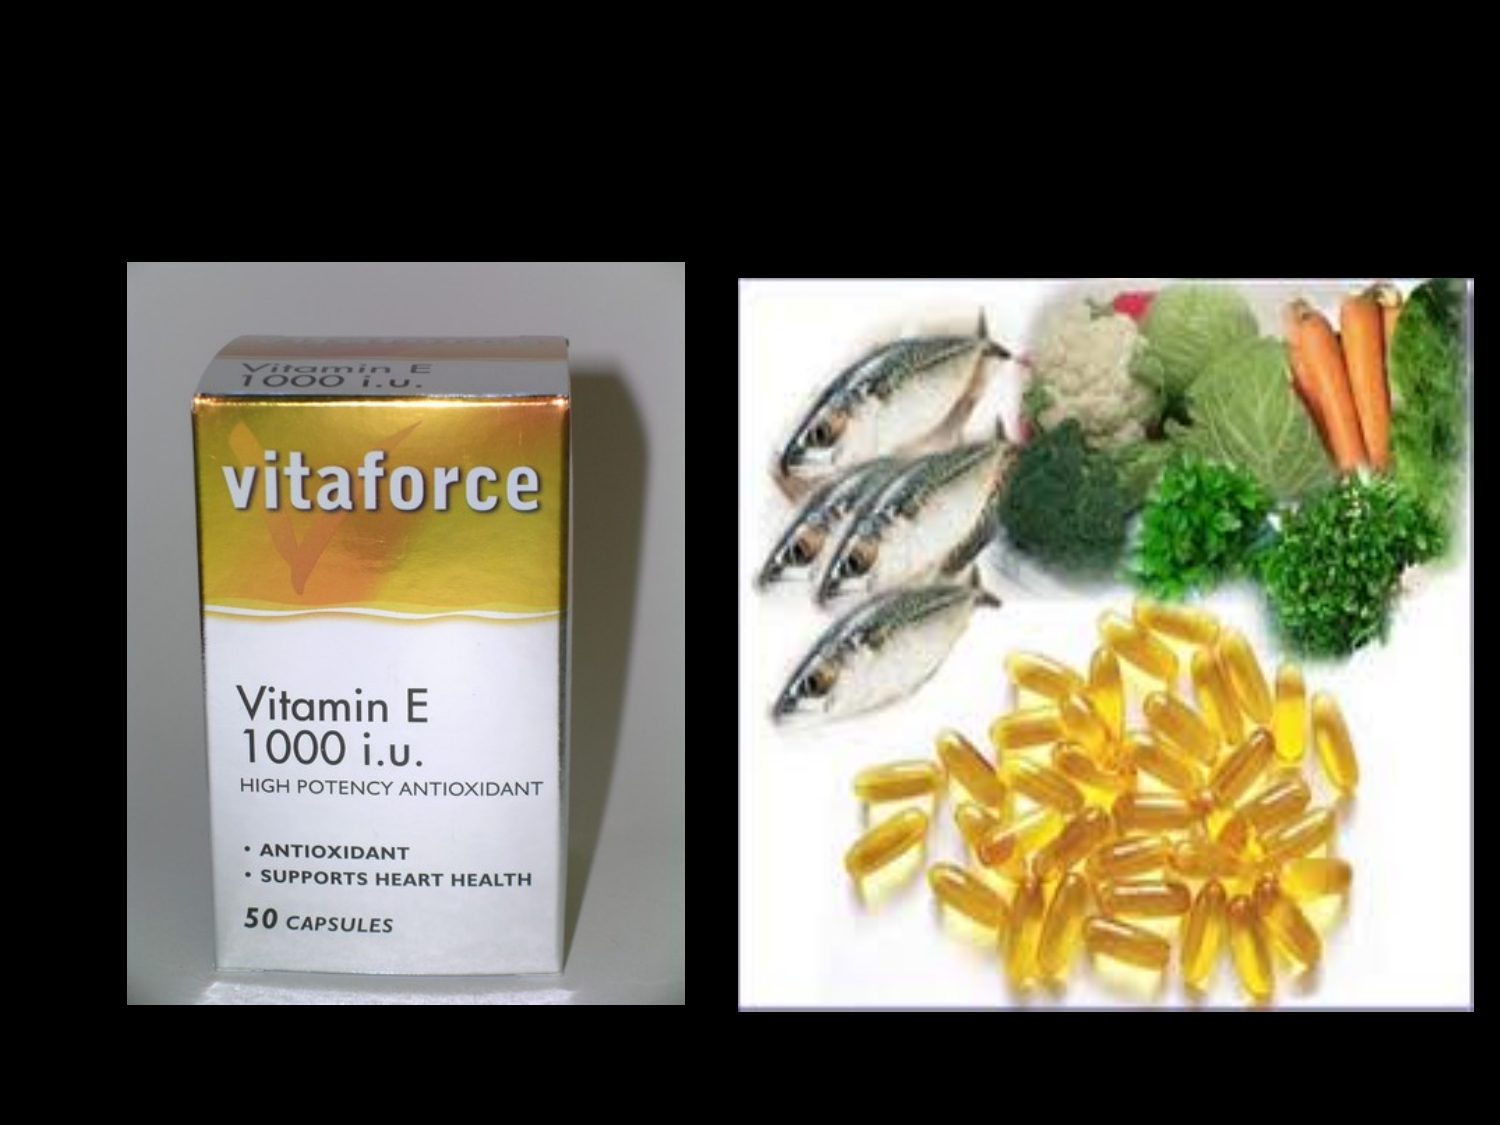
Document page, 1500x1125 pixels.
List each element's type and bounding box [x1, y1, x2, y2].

picture [127, 262, 685, 1005]
picture [738, 278, 1474, 1012]
